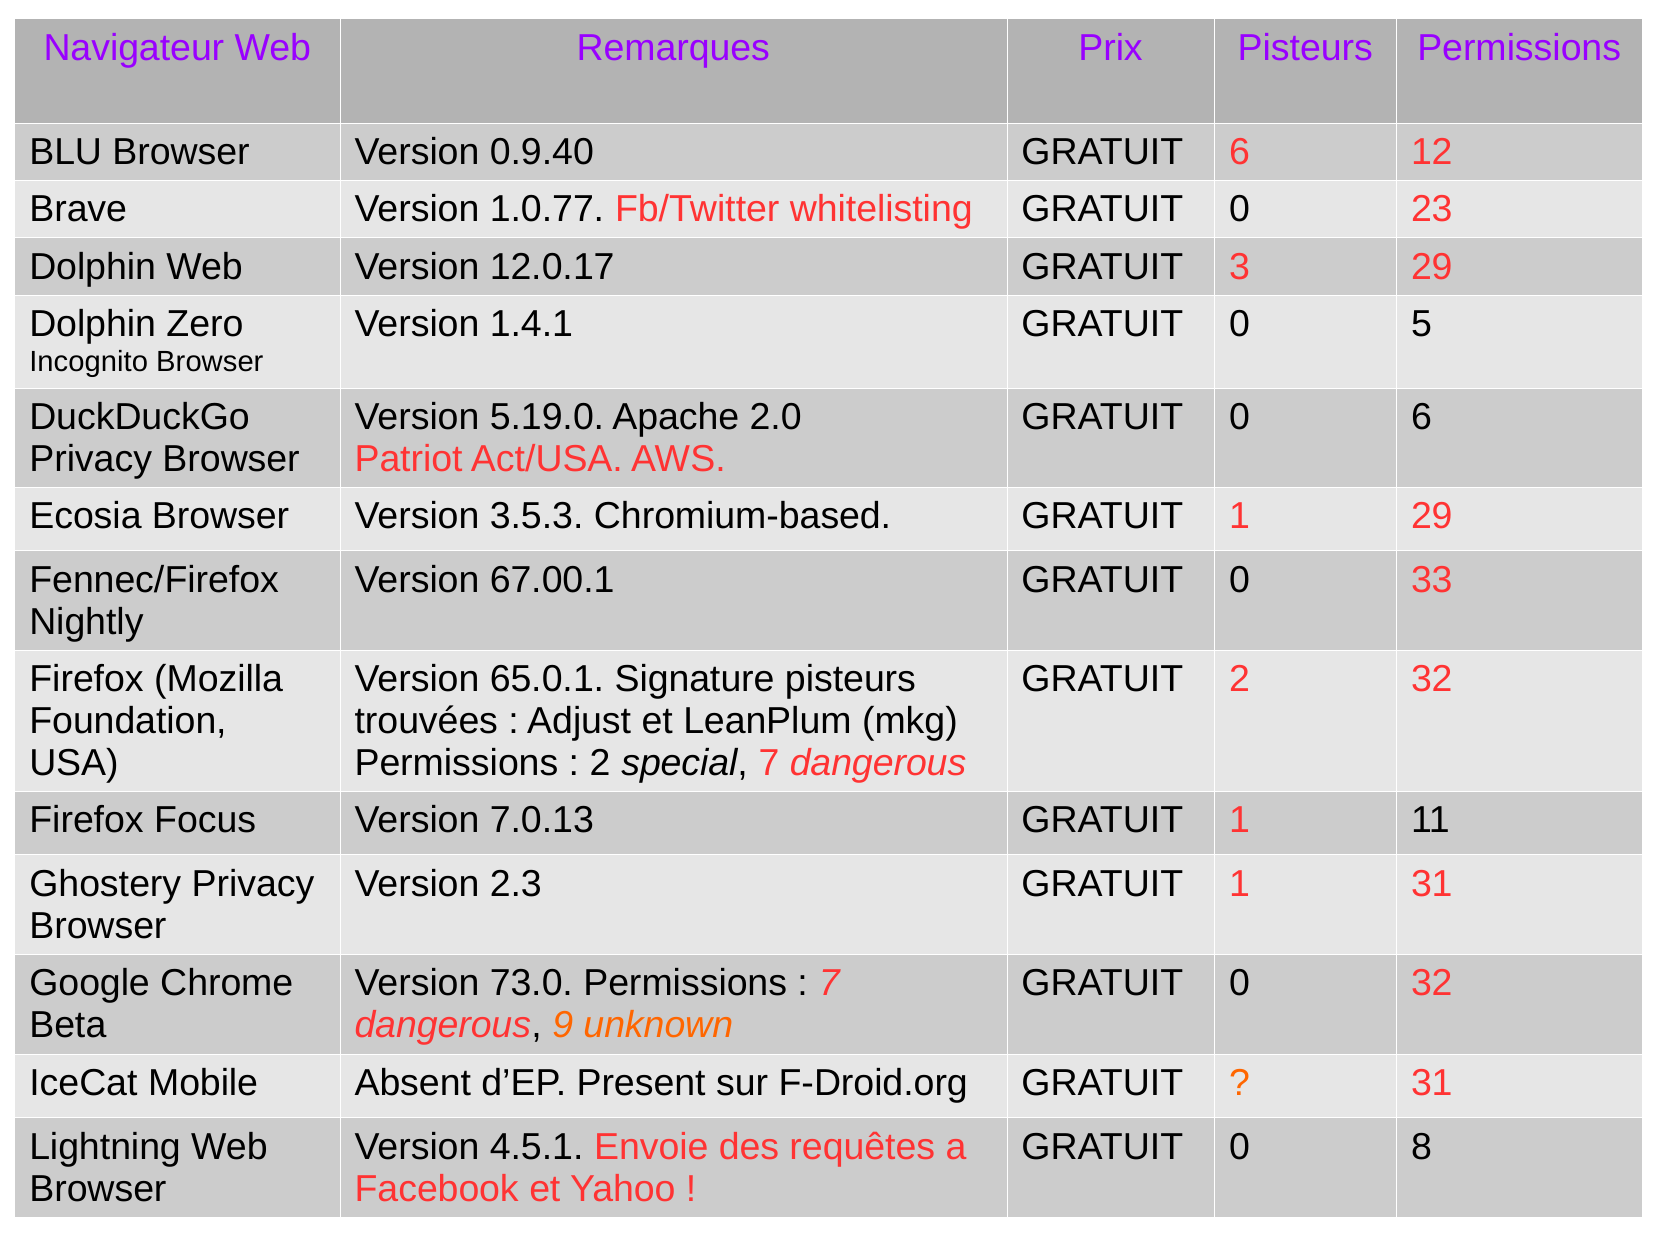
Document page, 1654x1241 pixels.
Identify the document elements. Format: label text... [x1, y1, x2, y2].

table_cell GRATUIT [1008, 1118, 1214, 1217]
table_header Pisteurs [1215, 19, 1396, 123]
table_cell 23 [1397, 181, 1642, 237]
table_cell GRATUIT [1008, 955, 1214, 1054]
table_cell 29 [1397, 238, 1642, 295]
table_cell Google Chrome Beta [15, 955, 340, 1054]
table_cell Version 65.0.1. Signature pisteurs trouvées : Adjust et LeanPlum (mkg) Permissions : 2 special, 7 dangerous [341, 651, 1007, 791]
table_cell 8 [1397, 1118, 1642, 1217]
table_cell 6 [1215, 124, 1396, 180]
table_cell BLU Browser [15, 124, 340, 180]
table_cell ? [1215, 1055, 1396, 1117]
table_cell 12 [1397, 124, 1642, 180]
table_cell Fennec/Firefox Nightly [15, 551, 340, 650]
table_cell Version 7.0.13 [341, 792, 1007, 854]
table_cell Absent d’EP. Present sur F-Droid.org [341, 1055, 1007, 1117]
table_cell 1 [1215, 488, 1396, 550]
table_cell Version 2.3 [341, 855, 1007, 954]
table_cell Version 5.19.0. Apache 2.0 Patriot Act/USA. AWS. [341, 389, 1007, 487]
table_cell 33 [1397, 551, 1642, 650]
table_cell GRATUIT [1008, 551, 1214, 650]
table_cell 5 [1397, 296, 1642, 388]
table_cell GRATUIT [1008, 792, 1214, 854]
table_cell 0 [1215, 955, 1396, 1054]
table_cell 31 [1397, 1055, 1642, 1117]
table_cell 31 [1397, 855, 1642, 954]
table_cell Version 0.9.40 [341, 124, 1007, 180]
table_header Remarques [341, 19, 1007, 123]
table_cell 0 [1215, 181, 1396, 237]
table_cell 0 [1215, 296, 1396, 388]
table_cell IceCat Mobile [15, 1055, 340, 1117]
table_cell Brave [15, 181, 340, 237]
table_cell 2 [1215, 651, 1396, 791]
table_cell 32 [1397, 651, 1642, 791]
table_cell 1 [1215, 855, 1396, 954]
table_cell Dolphin Web [15, 238, 340, 295]
table_cell Lightning Web Browser [15, 1118, 340, 1217]
table_cell Firefox (Mozilla Foundation, USA) [15, 651, 340, 791]
table_cell Version 1.0.77. Fb/Twitter whitelisting [341, 181, 1007, 237]
table_cell 0 [1215, 551, 1396, 650]
table_cell 6 [1397, 389, 1642, 487]
table_header Navigateur Web [15, 19, 340, 123]
table_cell 29 [1397, 488, 1642, 550]
table_cell GRATUIT [1008, 296, 1214, 388]
table_cell GRATUIT [1008, 1055, 1214, 1117]
table_cell GRATUIT [1008, 124, 1214, 180]
table_cell Version 67.00.1 [341, 551, 1007, 650]
table_cell GRATUIT [1008, 238, 1214, 295]
table_cell Version 4.5.1. Envoie des requêtes a Facebook et Yahoo ! [341, 1118, 1007, 1217]
table_cell 32 [1397, 955, 1642, 1054]
table_cell Version 1.4.1 [341, 296, 1007, 388]
table_cell 3 [1215, 238, 1396, 295]
table_cell Dolphin Zero Incognito Browser [15, 296, 340, 388]
table_cell 0 [1215, 389, 1396, 487]
table_cell Firefox Focus [15, 792, 340, 854]
table_cell Version 12.0.17 [341, 238, 1007, 295]
table_cell Ecosia Browser [15, 488, 340, 550]
table_cell 1 [1215, 792, 1396, 854]
table_cell GRATUIT [1008, 181, 1214, 237]
table_header Permissions [1397, 19, 1642, 123]
table_cell Version 3.5.3. Chromium-based. [341, 488, 1007, 550]
table_cell GRATUIT [1008, 488, 1214, 550]
table_cell GRATUIT [1008, 389, 1214, 487]
table_cell DuckDuckGo Privacy Browser [15, 389, 340, 487]
table_cell Version 73.0. Permissions : 7 dangerous, 9 unknown [341, 955, 1007, 1054]
table_cell GRATUIT [1008, 651, 1214, 791]
table_cell GRATUIT [1008, 855, 1214, 954]
table_cell 0 [1215, 1118, 1396, 1217]
table_header Prix [1008, 19, 1214, 123]
table_cell Ghostery Privacy Browser [15, 855, 340, 954]
table_cell 11 [1397, 792, 1642, 854]
